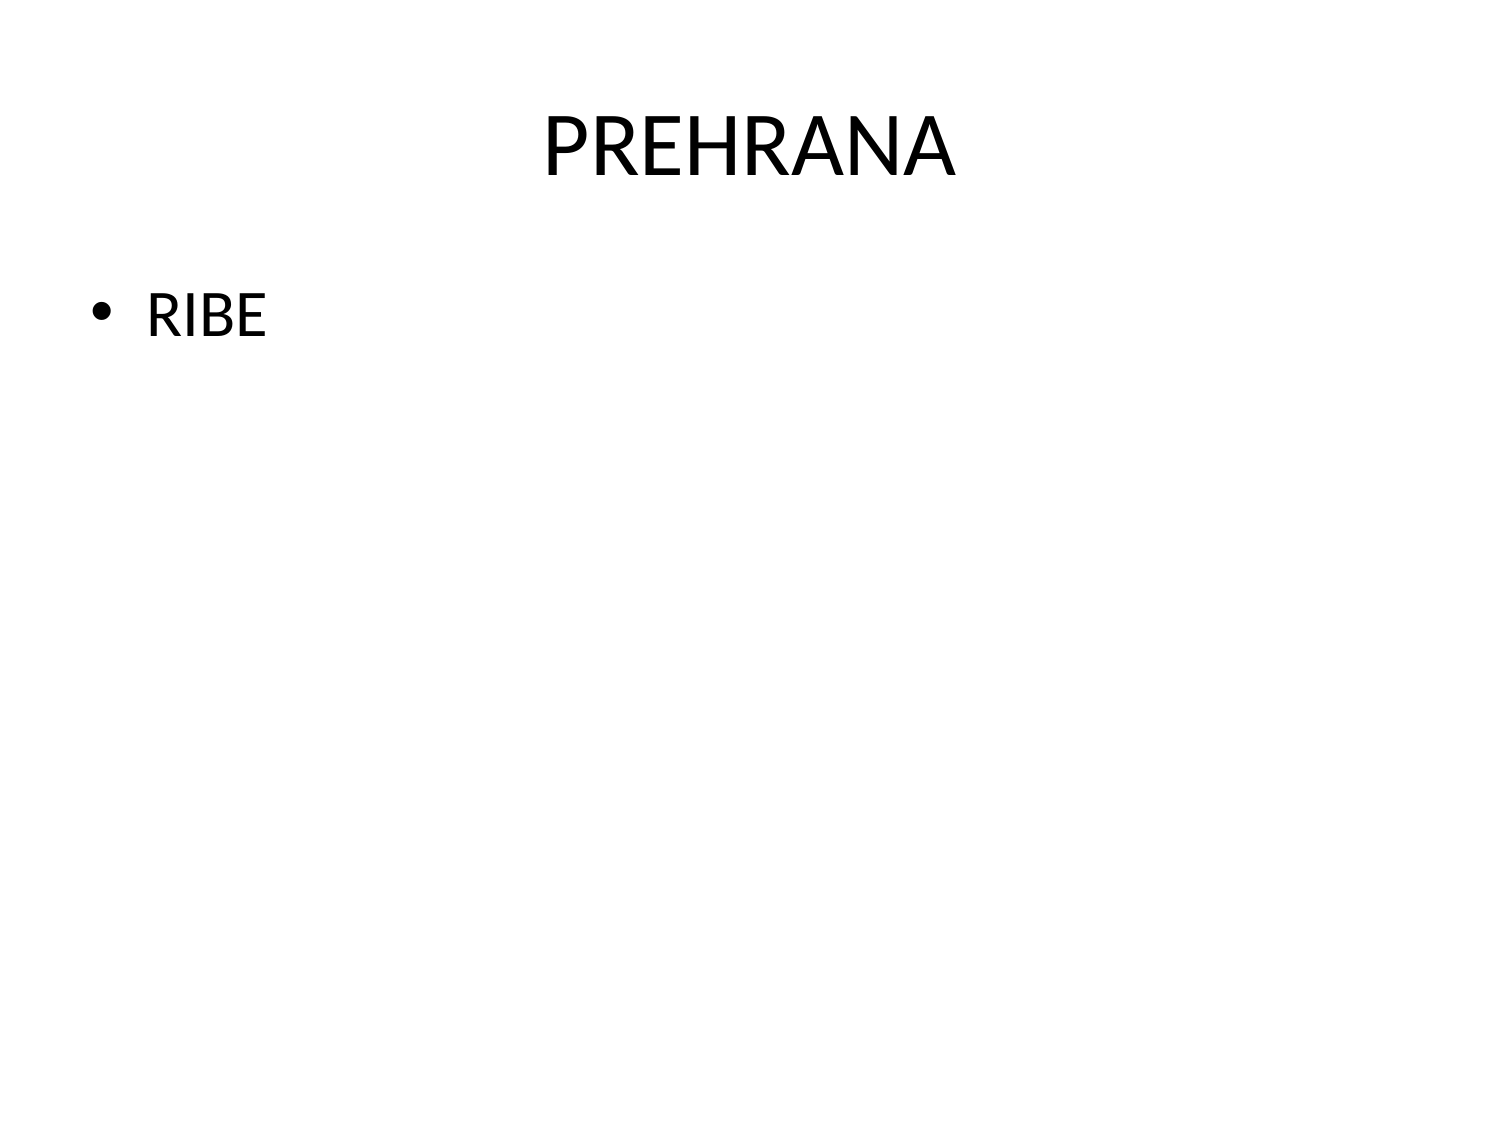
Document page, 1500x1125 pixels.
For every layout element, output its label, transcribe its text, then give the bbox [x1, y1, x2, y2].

title PREHRANA [75, 45, 1425, 233]
list RIBE [75, 262, 1425, 1005]
